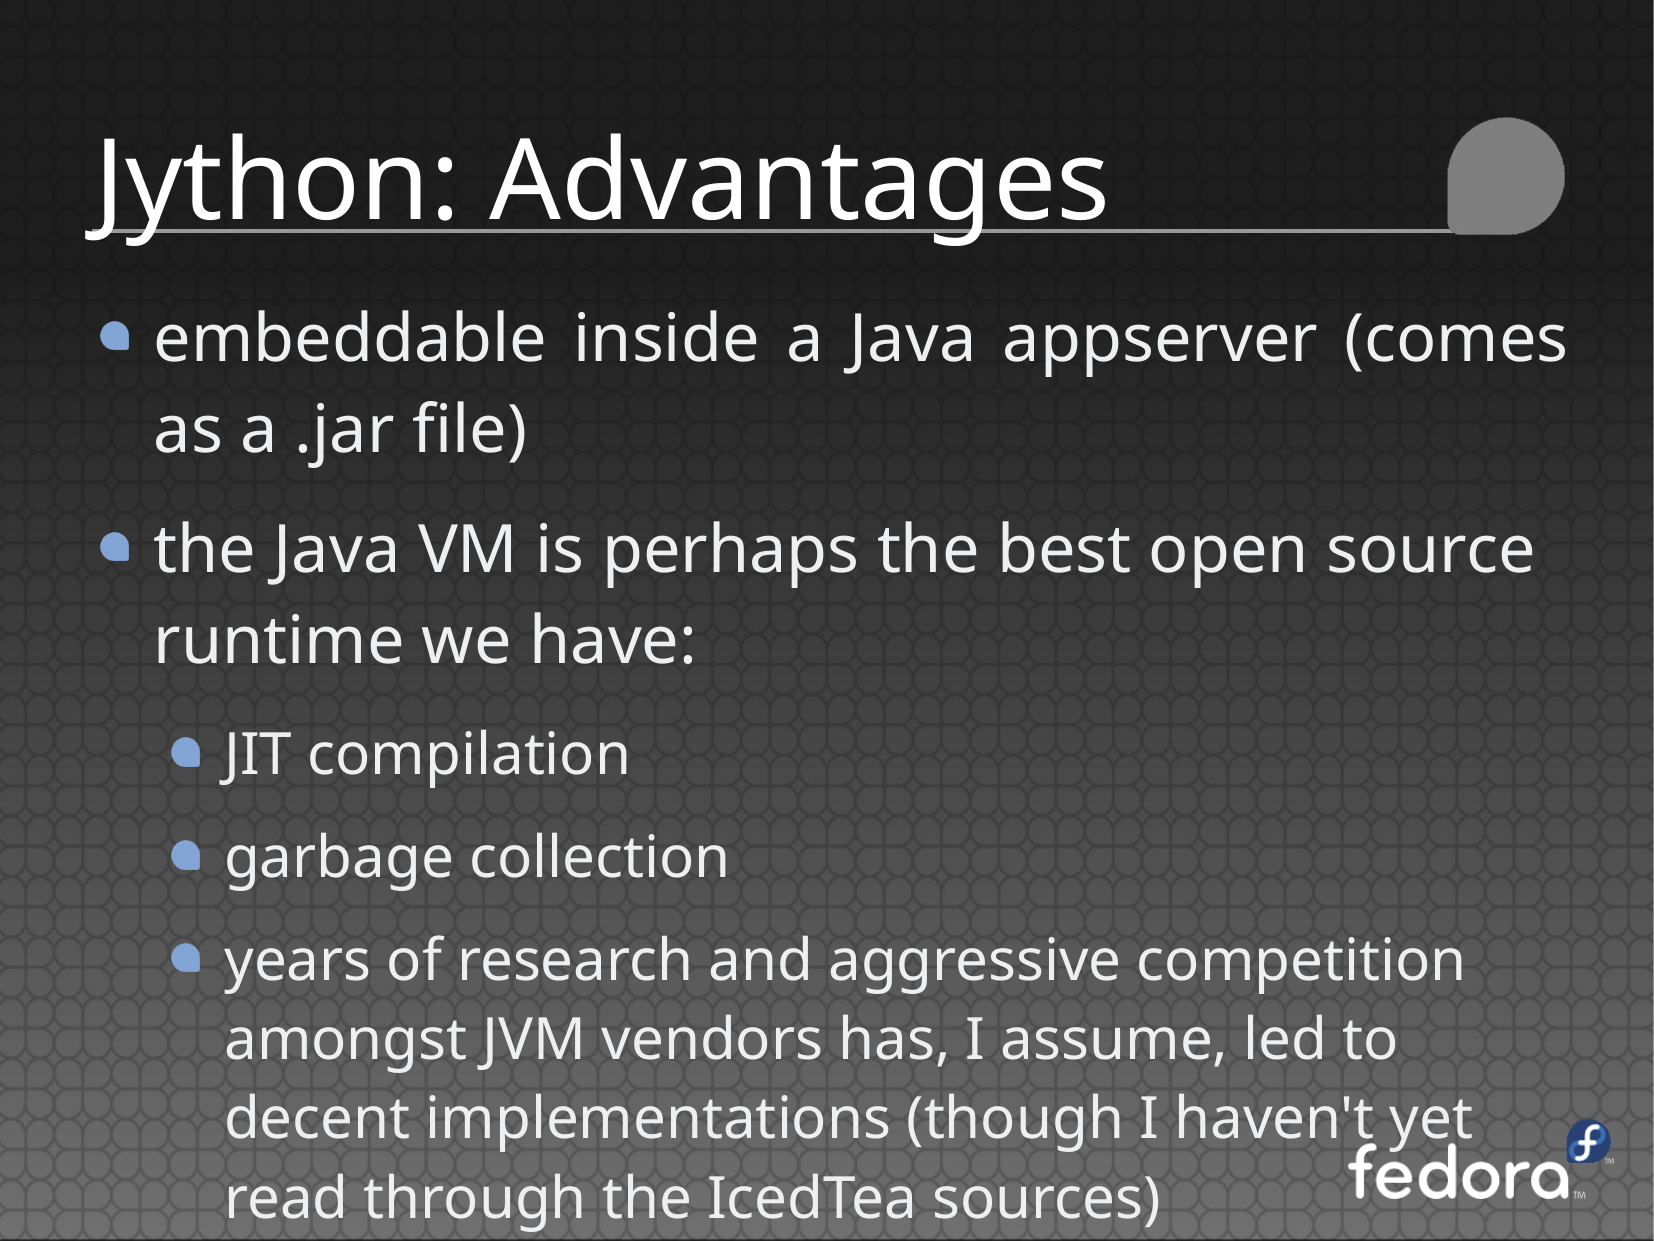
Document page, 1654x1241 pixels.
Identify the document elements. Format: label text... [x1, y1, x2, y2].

picture [0, 0, 1654, 1241]
list embeddable inside a Java appserver (comes as a .jar file) the Java VM is perhaps the best open source runtime we have: JIT compilation garbage collection years of research and aggressive competition amongst JVM vendors has, I assume, led to decent implementations (though I haven't yet read through the IcedTea sources) no GIL Disadvantages no C extensions, to my knowledge At python 2.6 [82, 290, 1571, 1241]
title Jython: Advantages [94, 100, 1426, 251]
